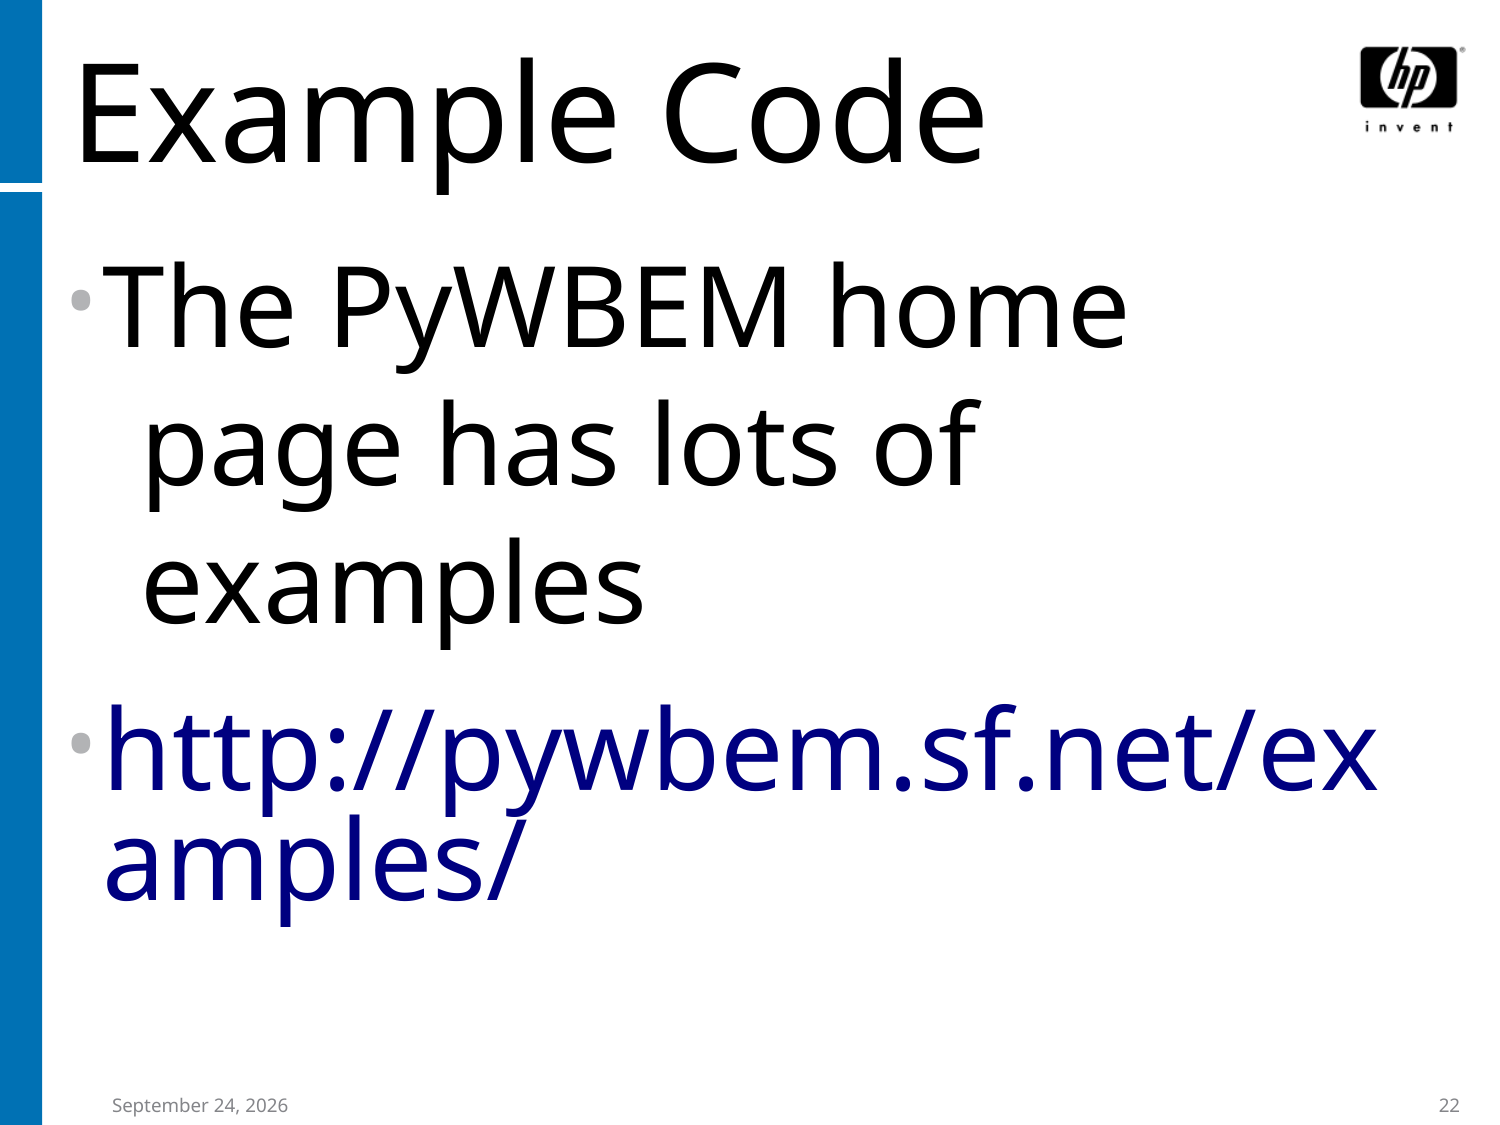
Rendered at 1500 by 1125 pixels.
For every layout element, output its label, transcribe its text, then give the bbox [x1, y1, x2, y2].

picture [1350, 37, 1472, 141]
title Example Code [70, 18, 1322, 207]
list The PyWBEM home page has lots of examples http://pywbem.sf.net/examples/ [65, 237, 1423, 1063]
